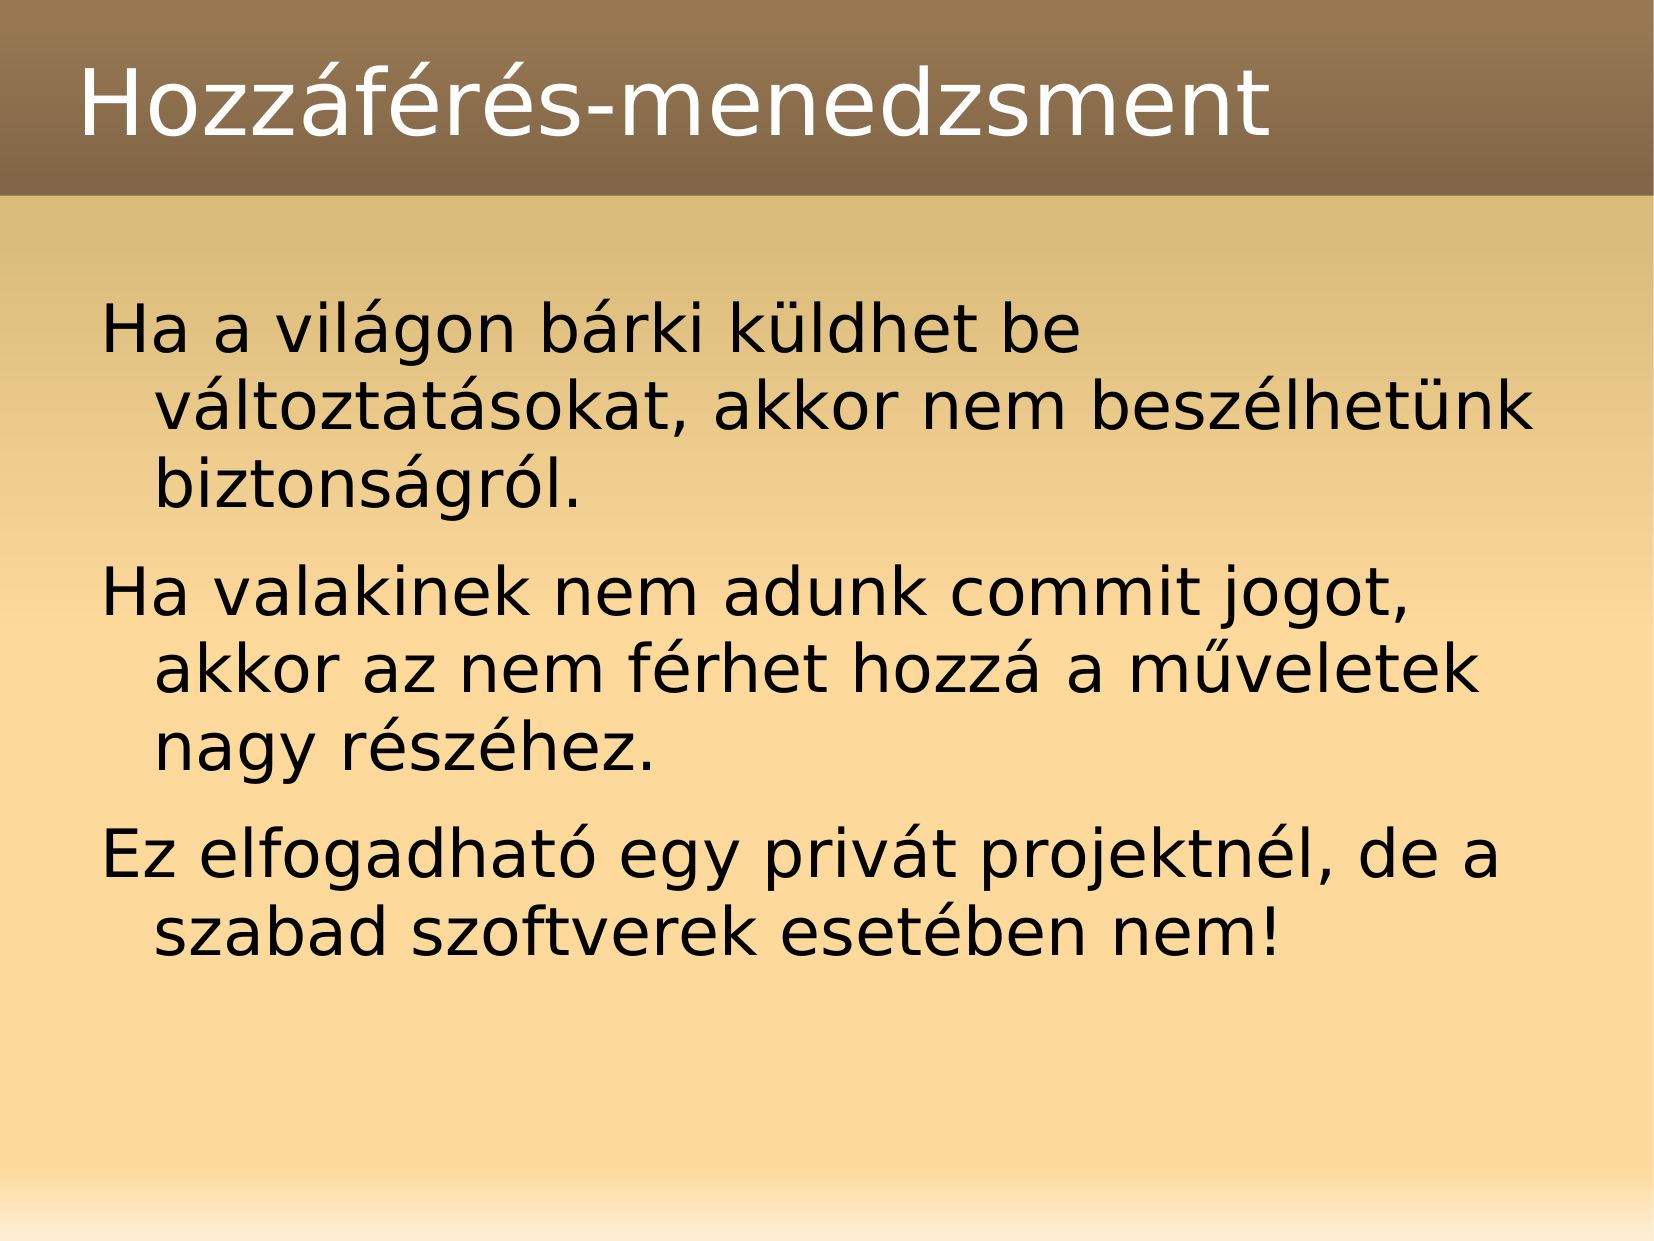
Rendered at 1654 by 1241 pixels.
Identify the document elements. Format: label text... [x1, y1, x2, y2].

title Hozzáférés-menedzsment [76, 7, 1565, 200]
list Ha a világon bárki küldhet be változtatásokat, akkor nem beszélhetünk biztonságról. Ha valakinek nem adunk commit jogot, akkor az nem férhet hozzá a műveletek nagy részéhez. Ez elfogadható egy privát projektnél, de a szabad szoftverek esetében nem! [82, 290, 1571, 1094]
picture [0, 0, 1654, 1241]
